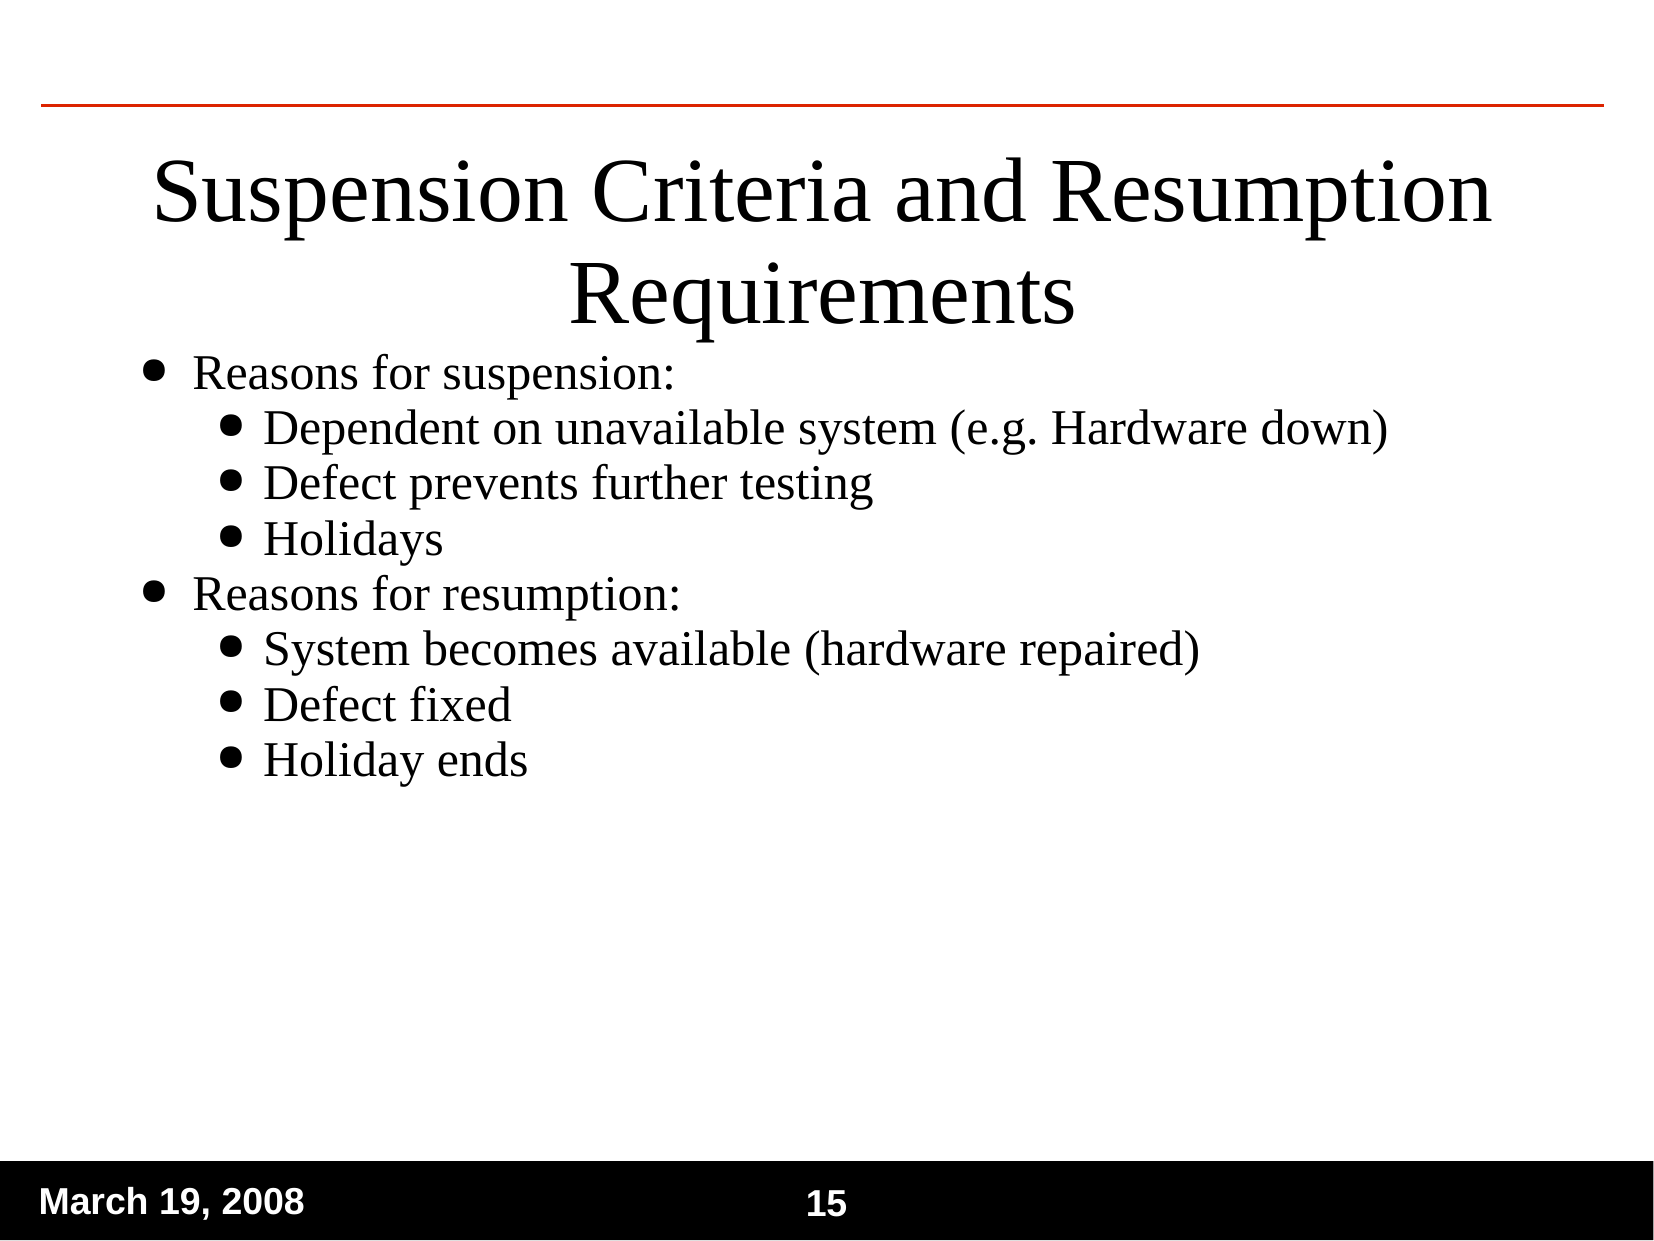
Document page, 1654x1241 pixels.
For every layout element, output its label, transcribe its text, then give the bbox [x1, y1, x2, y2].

list Reasons for suspension: Dependent on unavailable system (e.g. Hardware down) Defect prevents further testing Holidays Reasons for resumption: System becomes available (hardware repaired) Defect fixed Holiday ends [121, 344, 1534, 1127]
title Suspension Criteria and Resumption Requirements [117, 130, 1530, 353]
